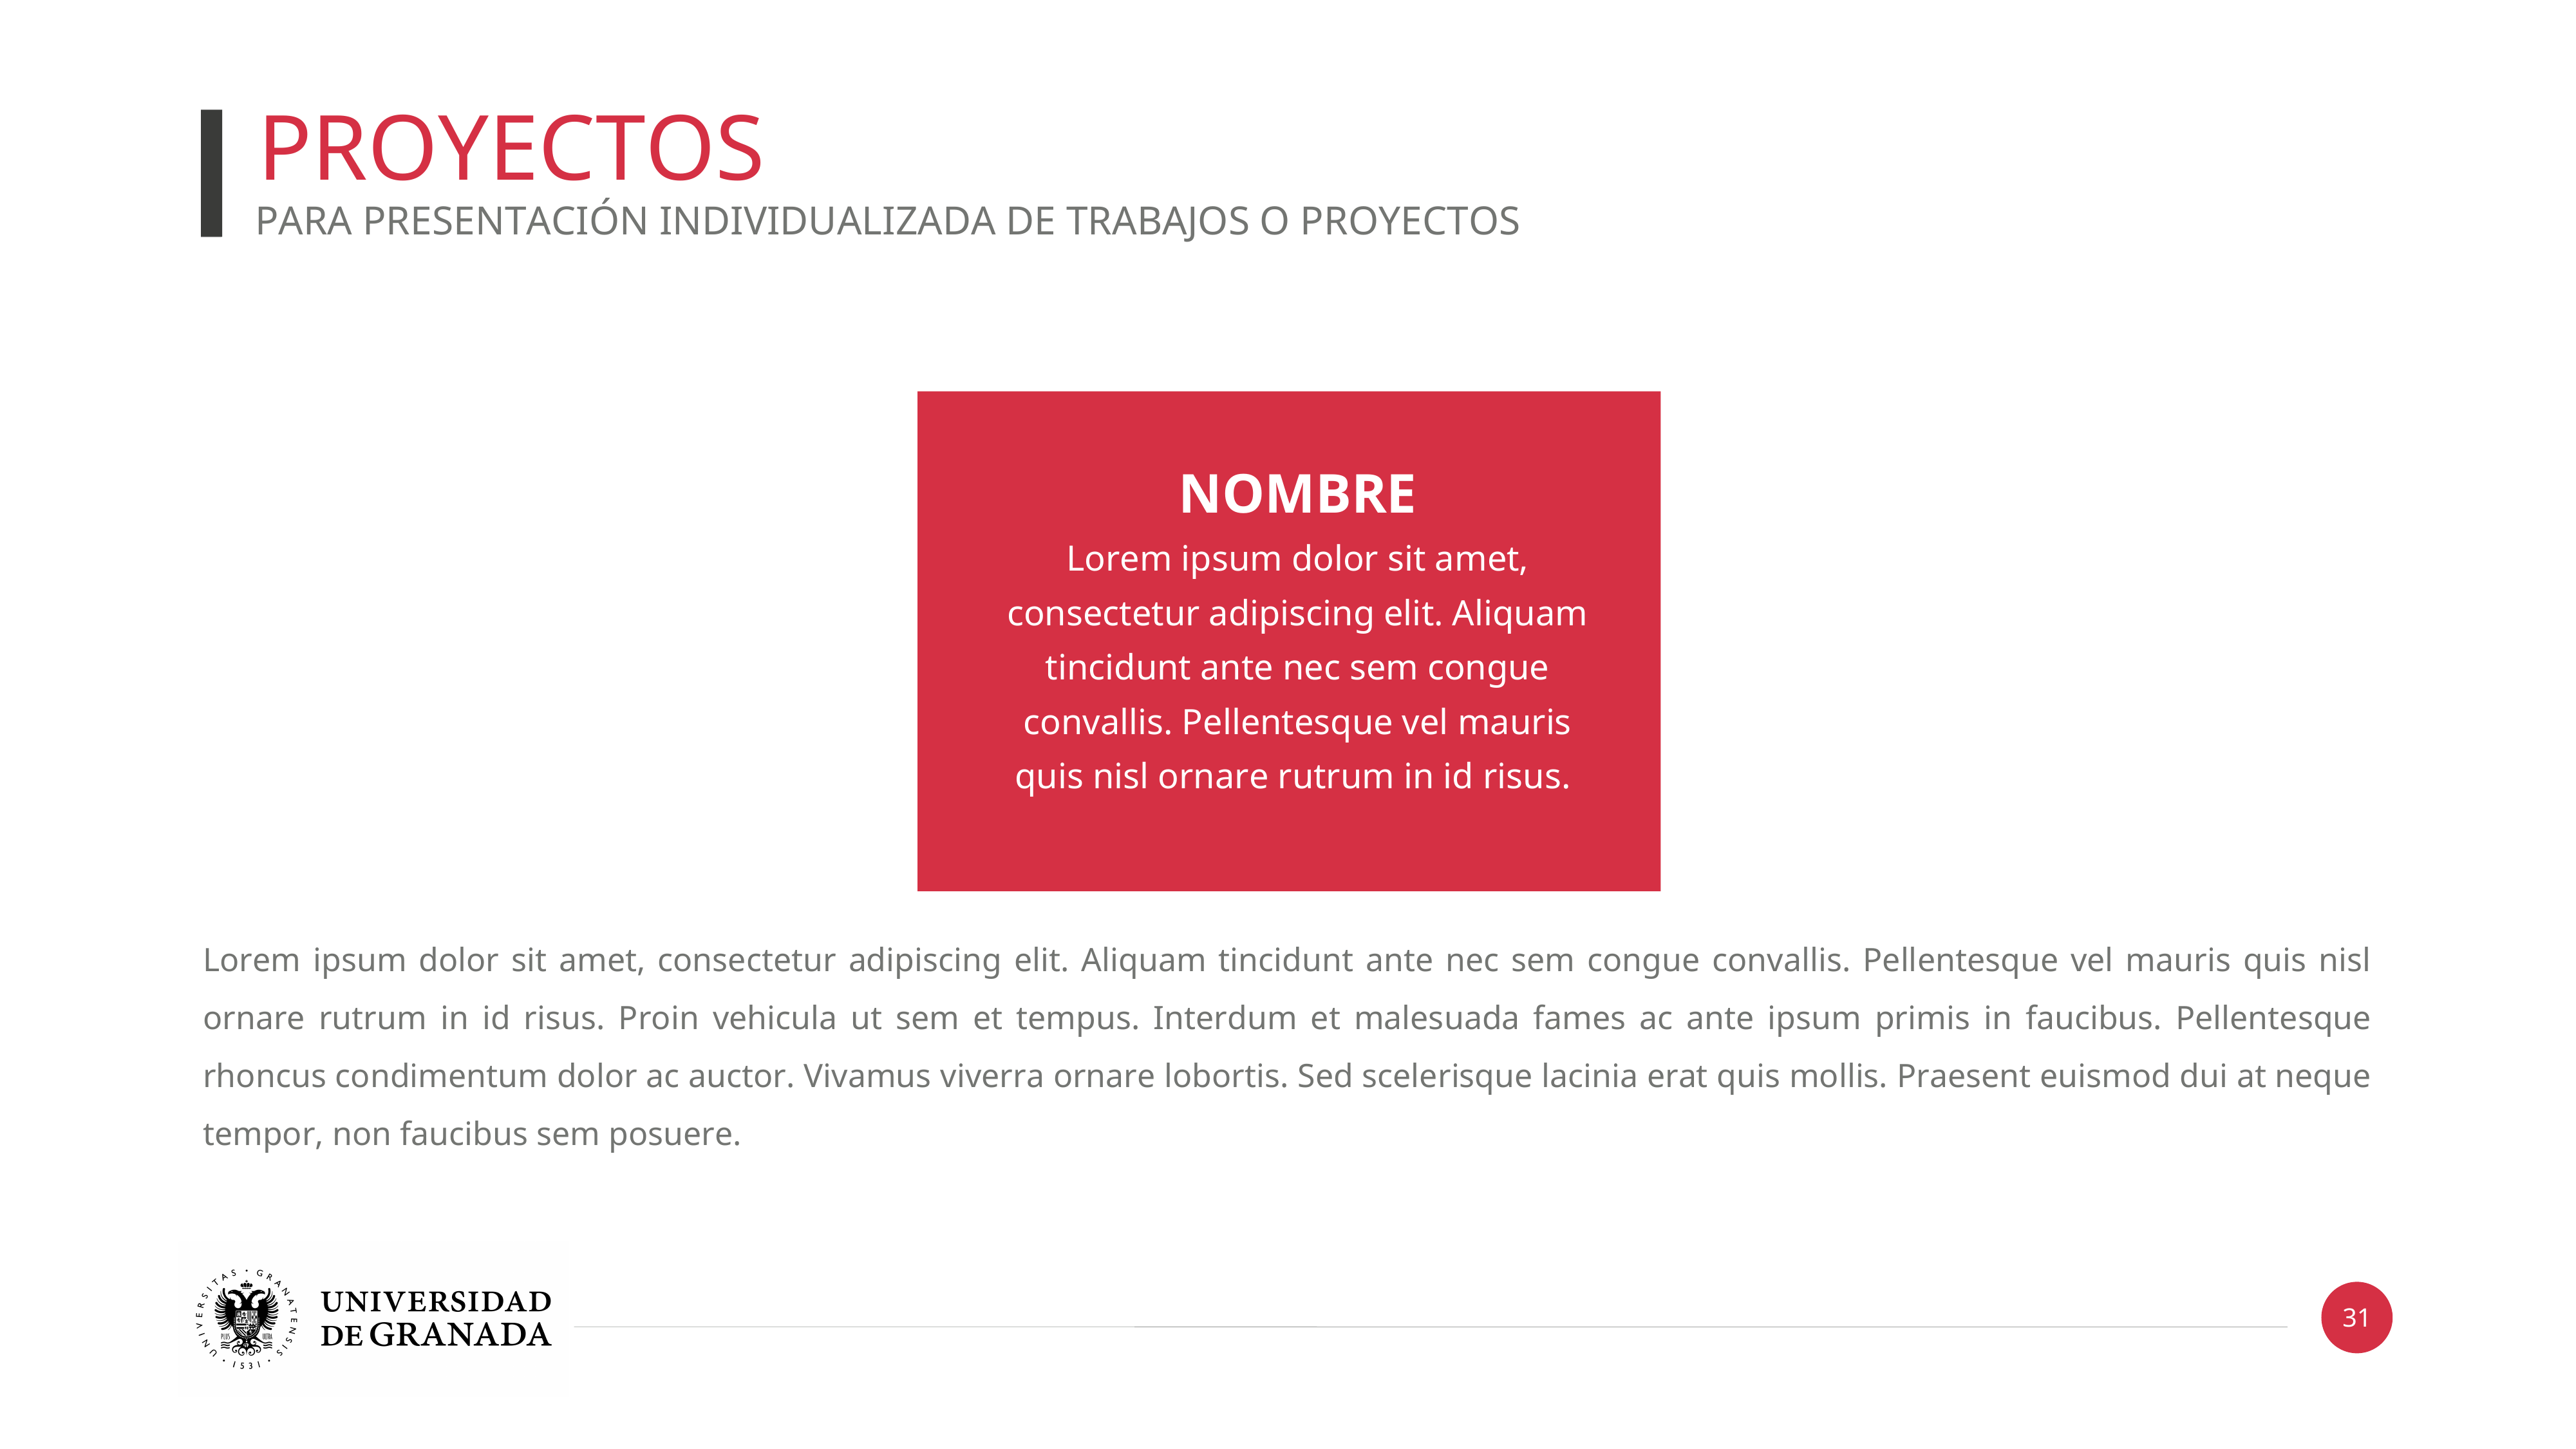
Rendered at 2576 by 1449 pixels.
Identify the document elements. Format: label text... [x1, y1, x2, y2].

text_box <número> [2308, 1280, 2407, 1358]
text_box NOMBRE Lorem ipsum dolor sit amet, consectetur adipiscing elit. Aliquam tincidunt ante nec sem congue convallis. Pellentesque vel mauris quis nisl ornare rutrum in id risus. [964, 446, 1631, 809]
text_box [201, 109, 223, 237]
text_box PARA PRESENTACIÓN INDIVIDUALIZADA DE TRABAJOS O PROYECTOS [245, 191, 2400, 247]
text_box PROYECTOS [248, 85, 2402, 204]
picture [178, 1241, 569, 1397]
text_box [917, 391, 1661, 891]
text_box Lorem ipsum dolor sit amet, consectetur adipiscing elit. Aliquam tincidunt ante nec sem congue convallis. Pellentesque vel mauris quis nisl ornare rutrum in id risus. Proin vehicula ut sem et tempus. Interdum et malesuada fames ac ante ipsum primis in faucibus. Pellentesque rhoncus condimentum dolor ac auctor. Vivamus viverra ornare lobortis. Sed scelerisque lacinia erat quis mollis. Praesent euismod dui at neque tempor, non faucibus sem posuere. [177, 907, 2399, 1165]
